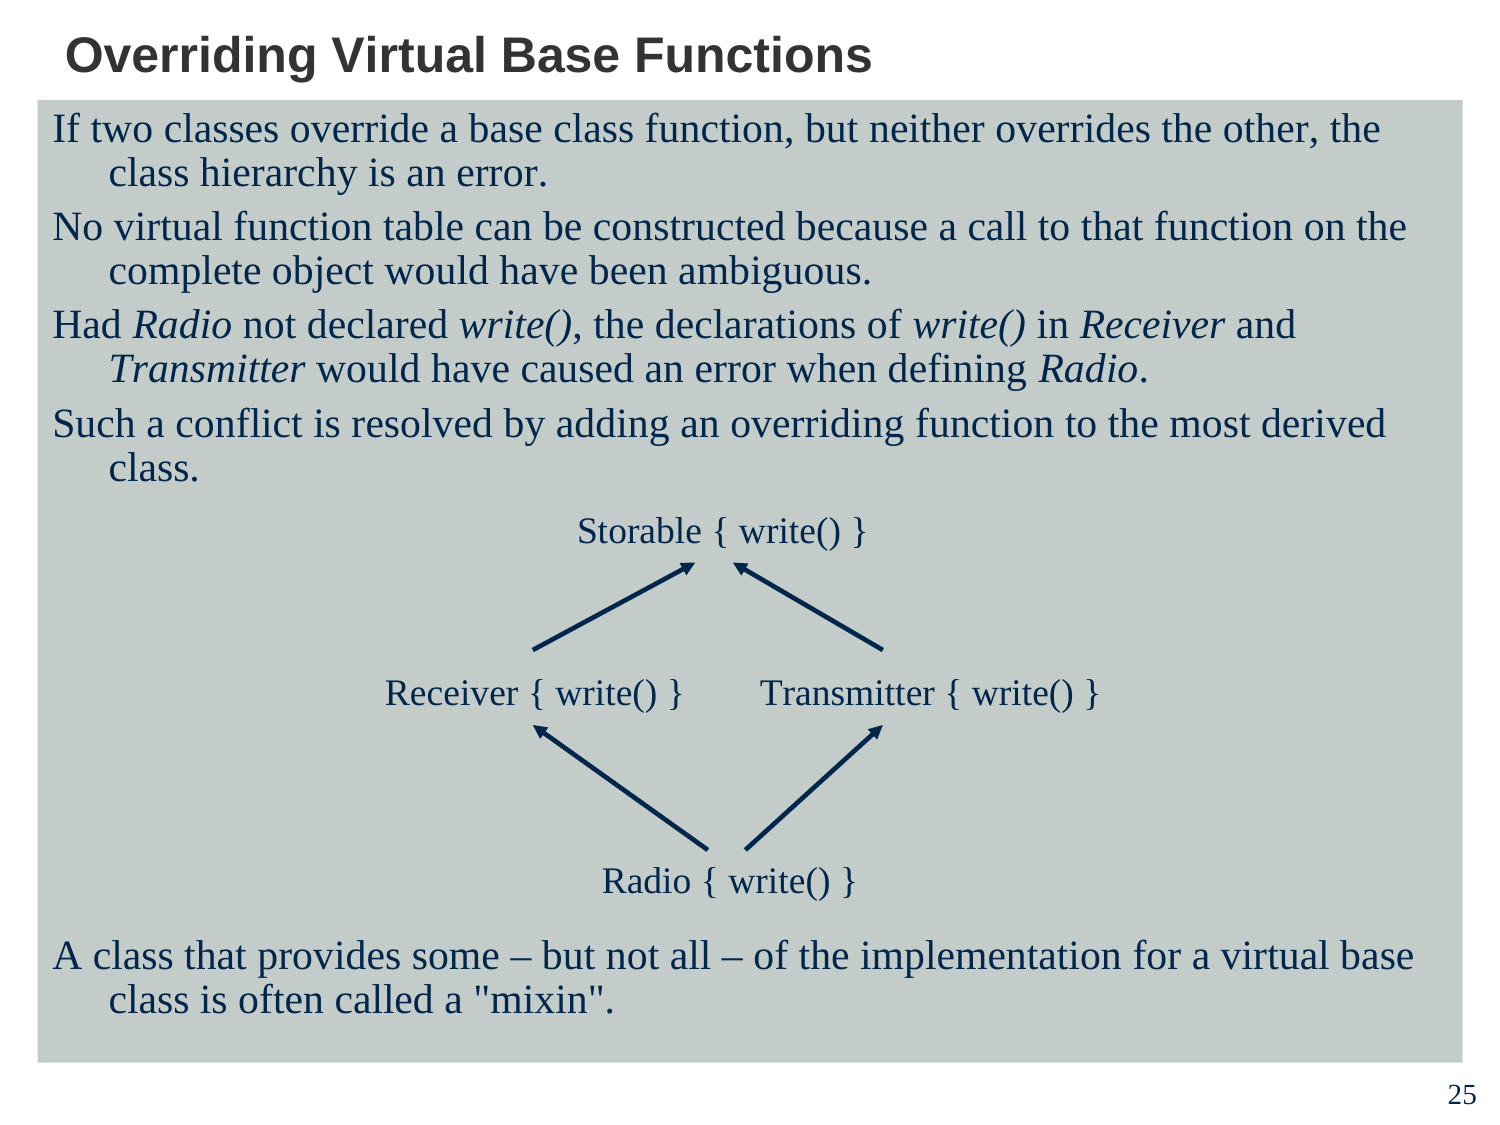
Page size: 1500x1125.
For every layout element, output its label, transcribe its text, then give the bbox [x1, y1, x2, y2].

text_box Storable { write() } [562, 500, 884, 561]
text_box Radio { write() } [587, 849, 874, 911]
text_box Receiver { write() } [370, 662, 700, 723]
title Overriding Virtual Base Functions [50, 0, 1450, 91]
list If two classes override a base class function, but neither overrides the other, the class hierarchy is an error. No virtual function table can be constructed because a call to that function on the complete object would have been ambiguous. Had Radio not declared write(), the declarations of write() in Receiver and Transmitter would have caused an error when defining Radio. Such a conflict is resolved by adding an overriding function to the most derived class. A class that provides some – but not all – of the implementation for a virtual base class is often called a "mixin". [37, 99, 1463, 1063]
text_box Transmitter { write() } [745, 662, 1117, 723]
